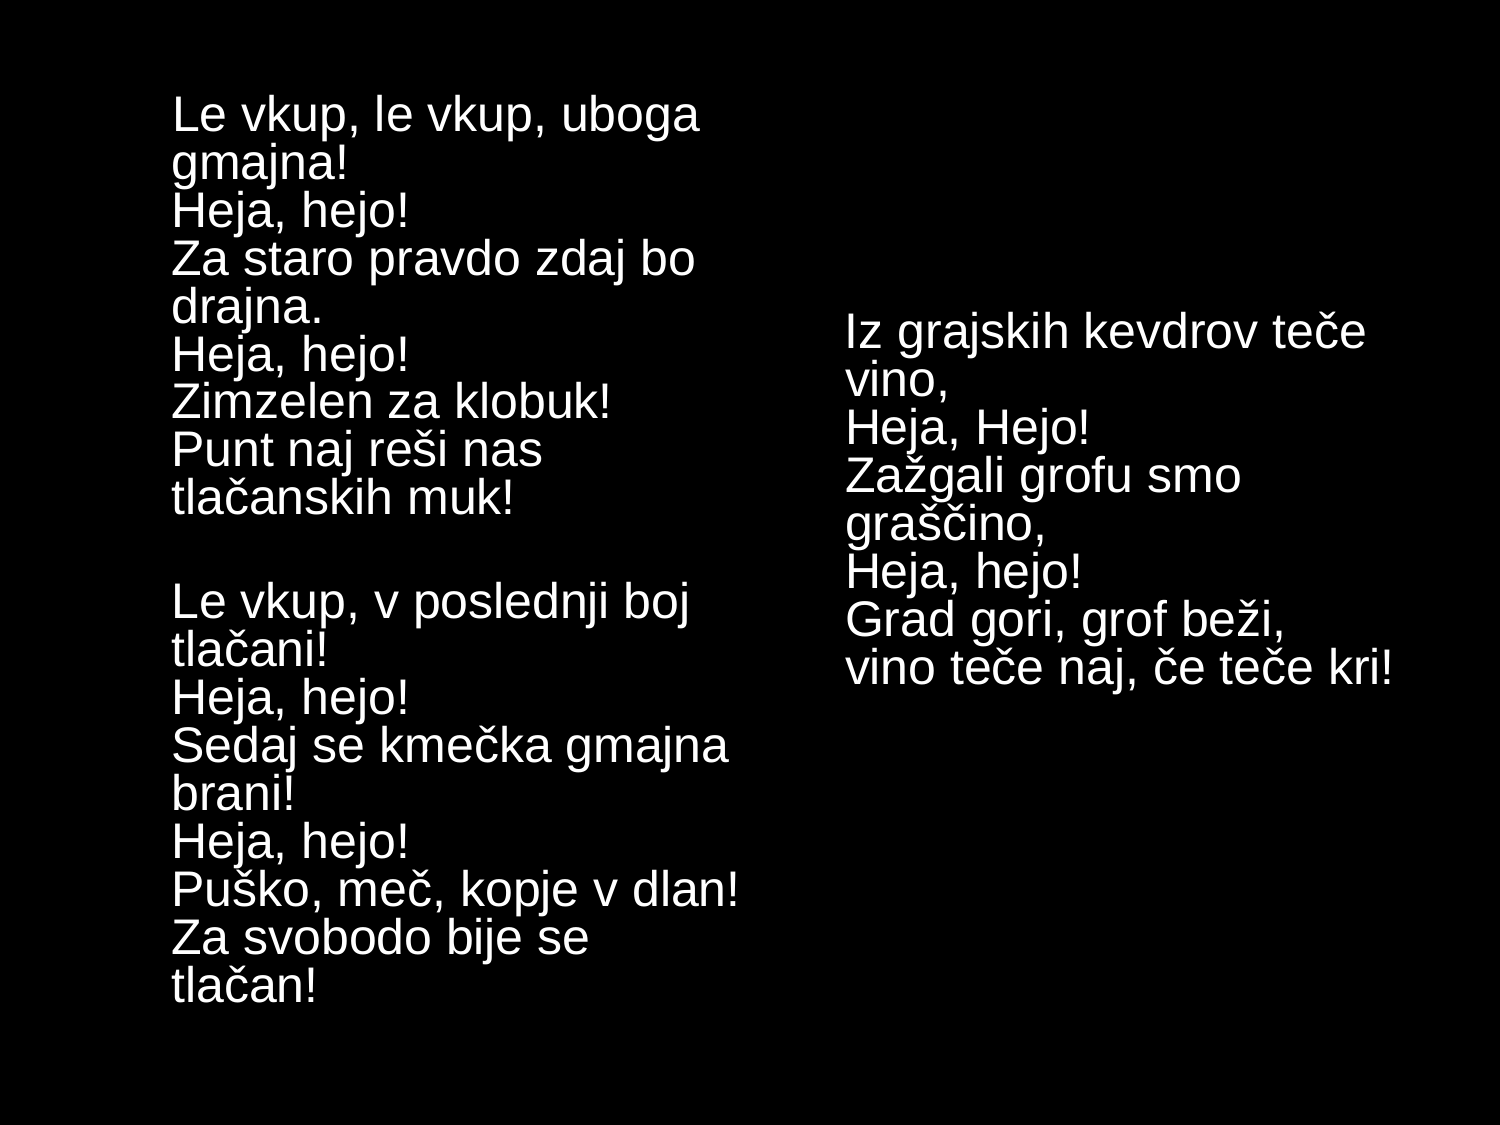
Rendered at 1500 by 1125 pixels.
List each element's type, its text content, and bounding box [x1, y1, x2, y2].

list Le vkup, le vkup, uboga gmajna! Heja, hejo! Za staro pravdo zdaj bo drajna. Heja, hejo! Zimzelen za klobuk! Punt naj reši nas tlačanskih muk! Le vkup, v poslednji boj tlačani! Heja, hejo! Sedaj se kmečka gmajna brani! Heja, hejo! Puško, meč, kopje v dlan! Za svobodo bije se tlačan! [100, 0, 763, 743]
list Iz grajskih kevdrov teče vino, Heja, Hejo! Zažgali grofu smo graščino, Heja, hejo! Grad gori, grof beži, vino teče naj, če teče kri! [773, 302, 1437, 1045]
